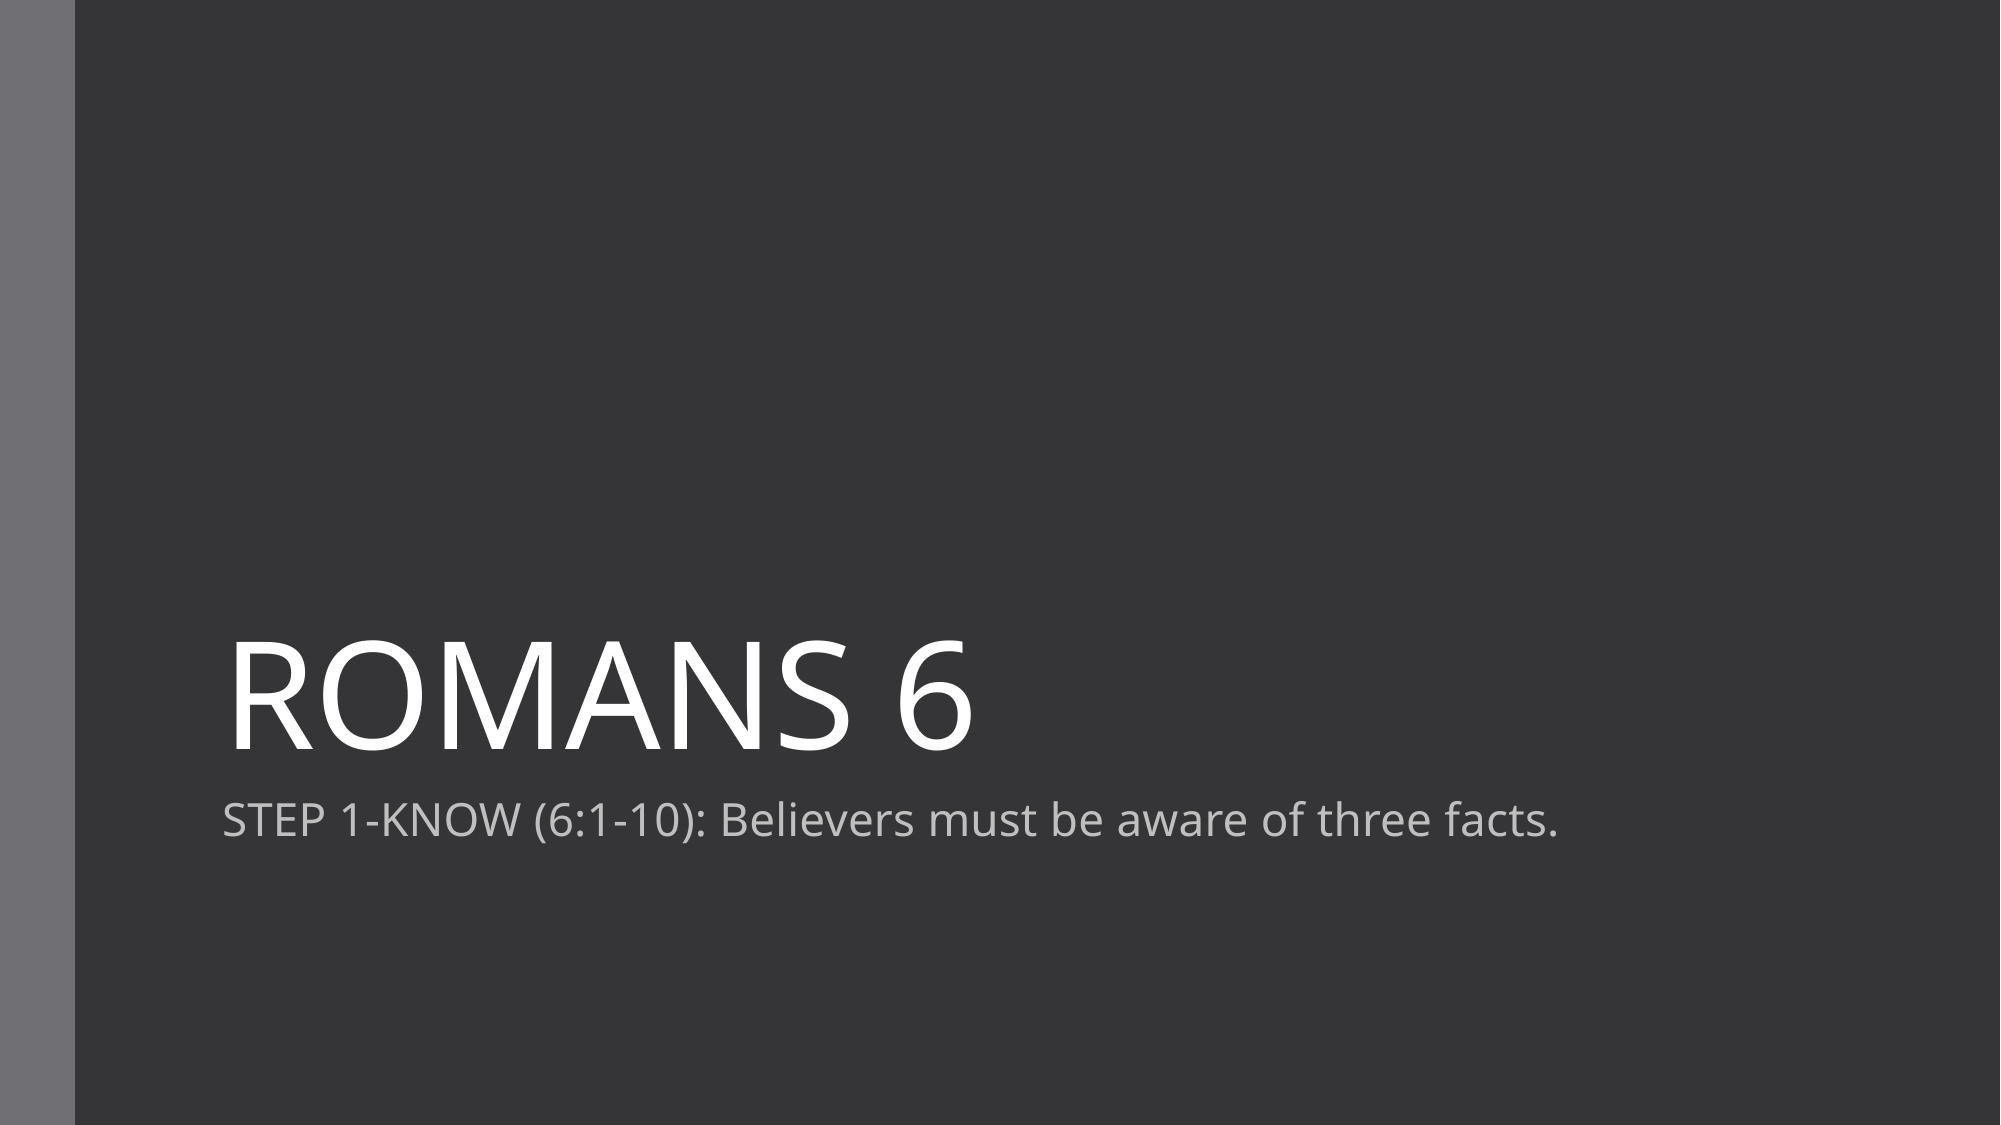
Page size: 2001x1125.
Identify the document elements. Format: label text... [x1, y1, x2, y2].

subtitle STEP 1-KNOW (6:1-10): Believers must be aware of three facts. [206, 787, 1752, 1066]
title ROMANS 6 [206, 124, 1752, 787]
